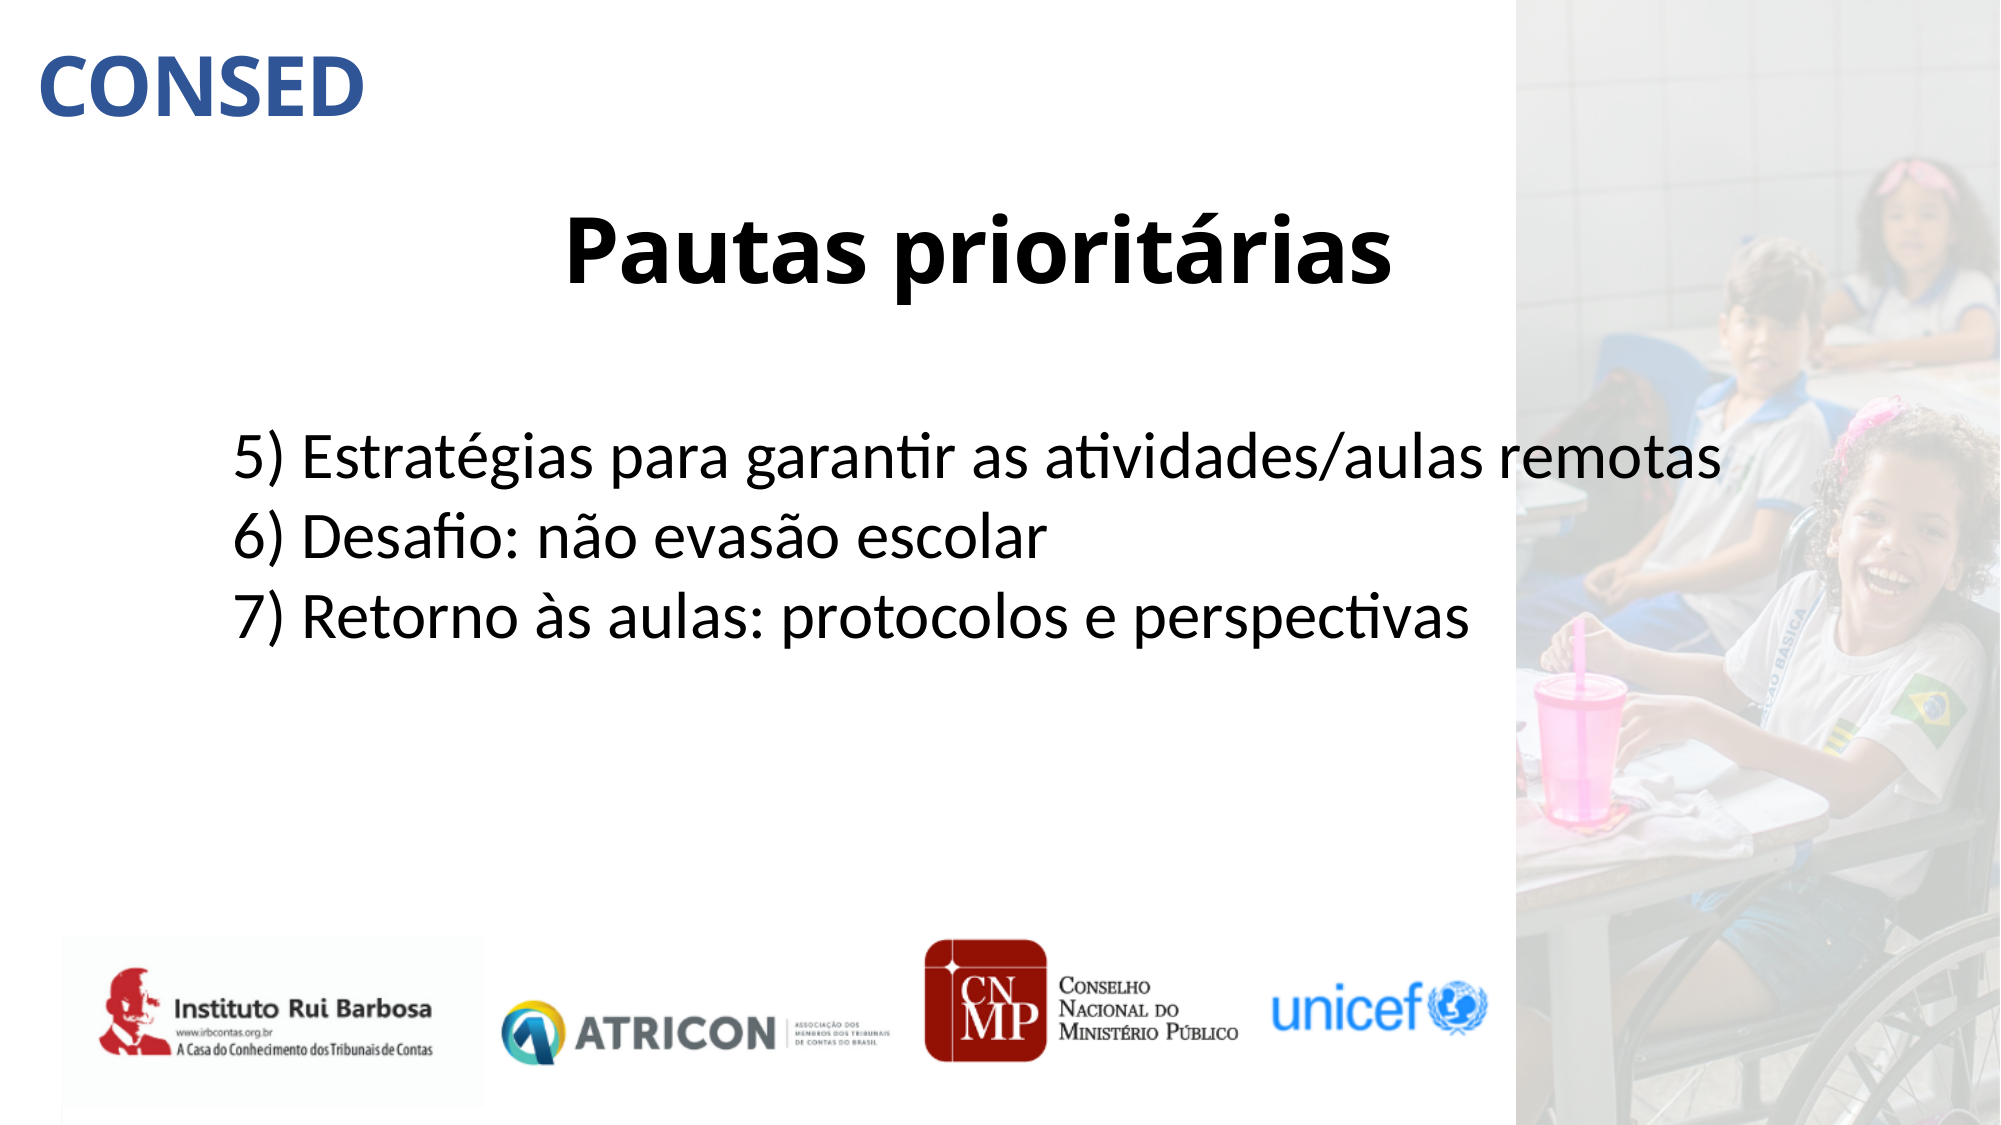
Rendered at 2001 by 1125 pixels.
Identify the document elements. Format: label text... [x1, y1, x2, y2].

picture [61, 0, 2000, 1125]
text_box Pautas prioritárias 5) Estratégias para garantir as atividades/aulas remotas 6) Desafio: não evasão escolar 7) Retorno às aulas: protocolos e perspectivas [217, 184, 1783, 847]
text_box CONSED [21, 25, 1278, 142]
